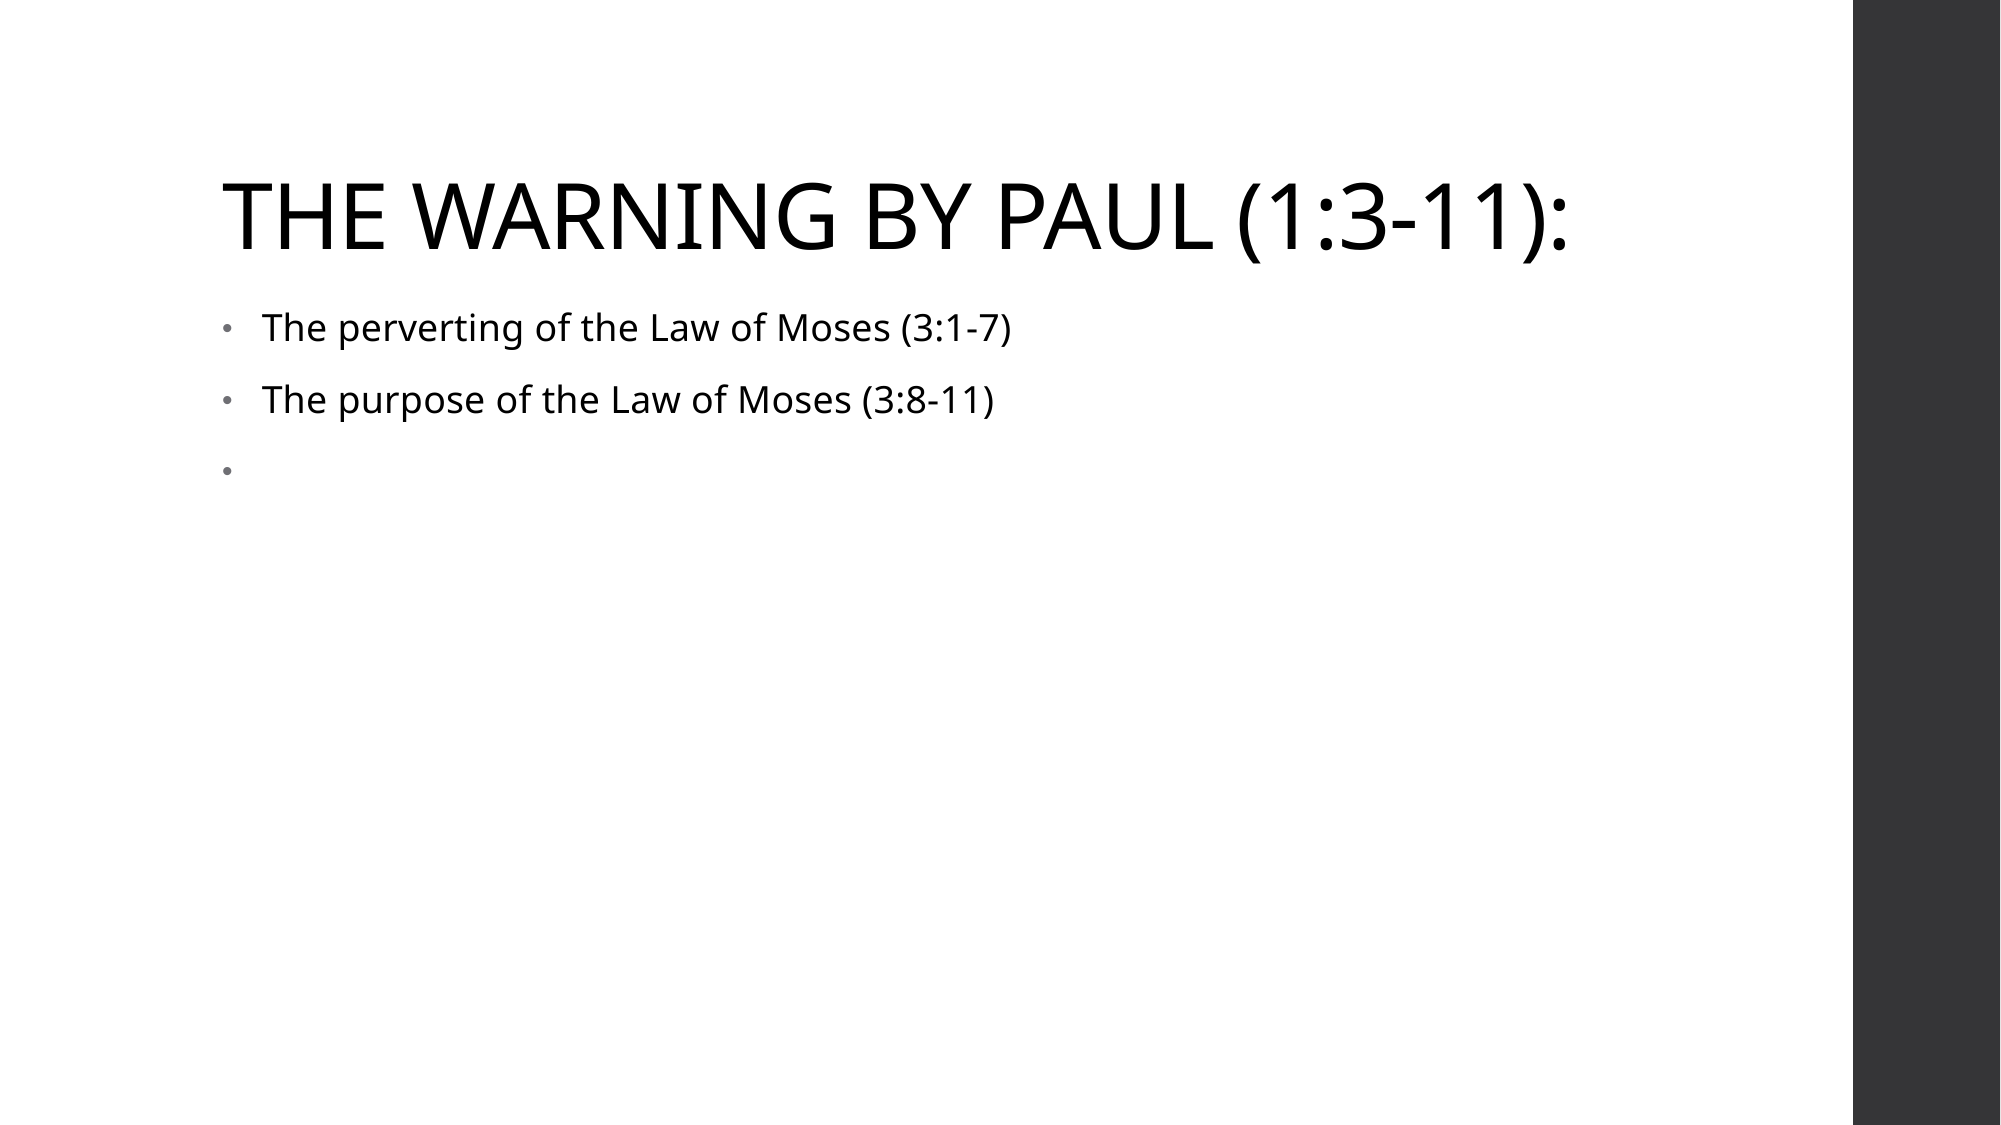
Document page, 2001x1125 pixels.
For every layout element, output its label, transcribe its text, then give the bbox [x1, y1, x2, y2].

title THE WARNING BY PAUL (1:3-11): [206, 60, 1797, 278]
list The perverting of the Law of Moses (3:1-7) The purpose of the Law of Moses (3:8-11) [206, 299, 1617, 1014]
